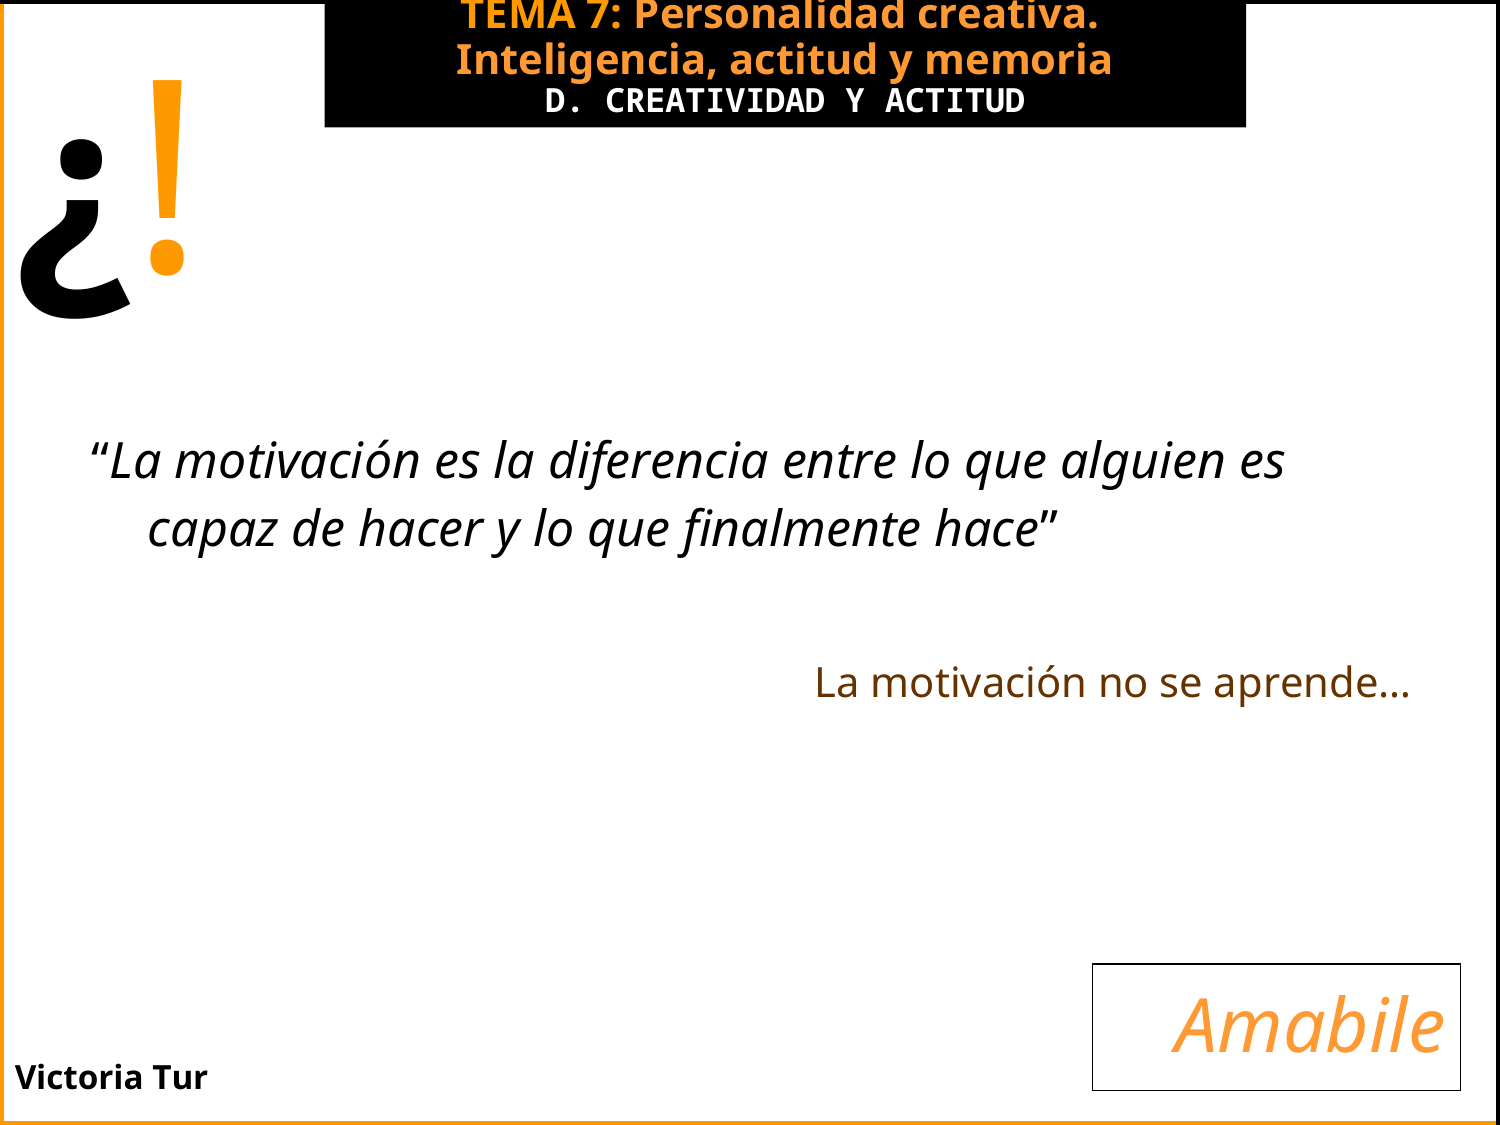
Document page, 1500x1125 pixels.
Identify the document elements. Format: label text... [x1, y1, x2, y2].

list “La motivación es la diferencia entre lo que alguien es capaz de hacer y lo que finalmente hace” La motivación no se aprende… [76, 255, 1427, 998]
title Amabile [1092, 964, 1461, 1091]
